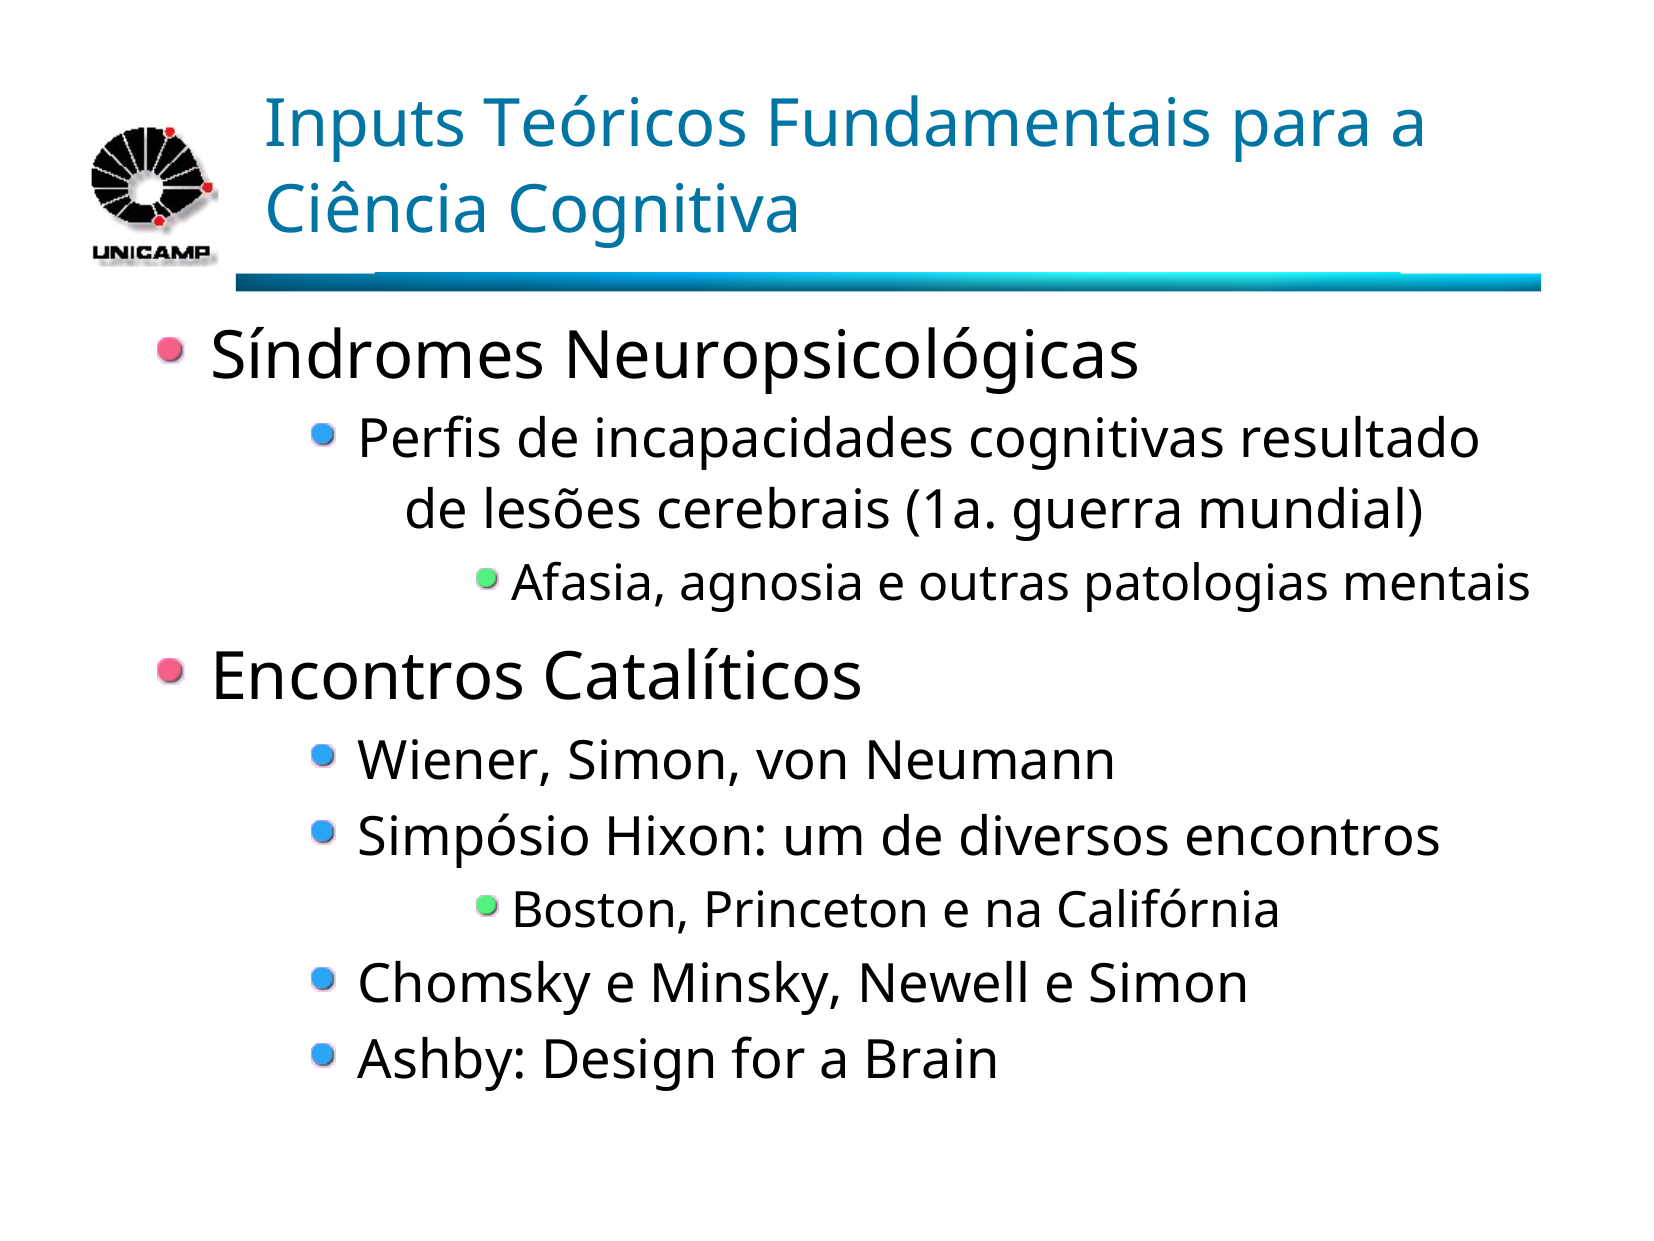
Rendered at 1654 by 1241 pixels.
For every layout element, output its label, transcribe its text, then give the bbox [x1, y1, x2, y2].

list Síndromes Neuropsicológicas Perfis de incapacidades cognitivas resultado de lesões cerebrais (1a. guerra mundial) Afasia, agnosia e outras patologias mentais Encontros Catalíticos Wiener, Simon, von Neumann Simpósio Hixon: um de diversos encontros Boston, Princeton e na Califórnia Chomsky e Minsky, Newell e Simon Ashby: Design for a Brain [121, 309, 1534, 1182]
title Inputs Teóricos Fundamentais para a Ciência Cognitiva [264, 42, 1534, 250]
picture [125, 272, 1654, 295]
